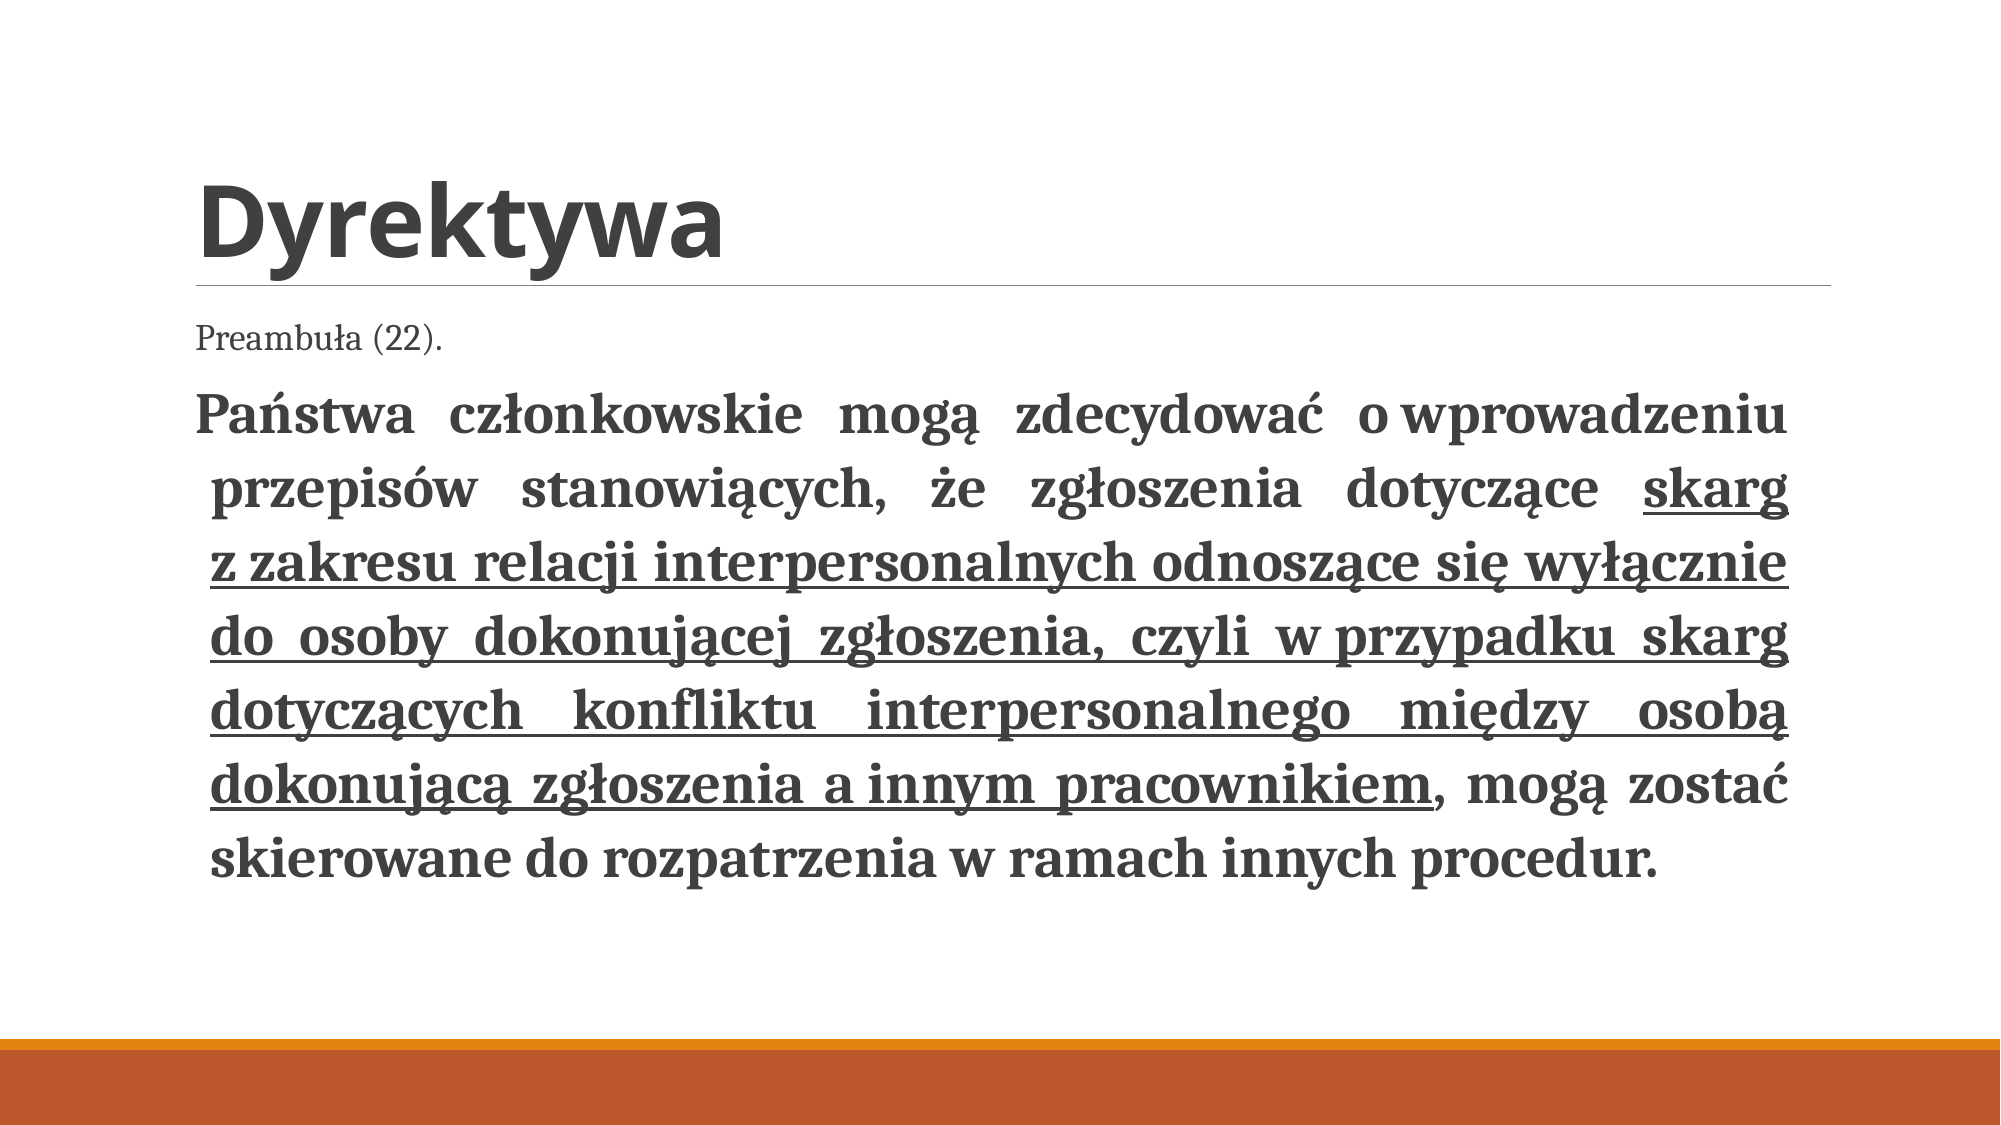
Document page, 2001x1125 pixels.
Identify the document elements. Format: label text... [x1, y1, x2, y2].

title Dyrektywa [180, 47, 1831, 286]
list Preambuła (22). Państwa członkowskie mogą zdecydować o wprowadzeniu przepisów stanowiących, że zgłoszenia dotyczące skarg z zakresu relacji interpersonalnych odnoszące się wyłącznie do osoby dokonującej zgłoszenia, czyli w przypadku skarg dotyczących konfliktu interpersonalnego między osobą dokonującą zgłoszenia a innym pracownikiem, mogą zostać skierowane do rozpatrzenia w ramach innych procedur. [180, 302, 1831, 963]
